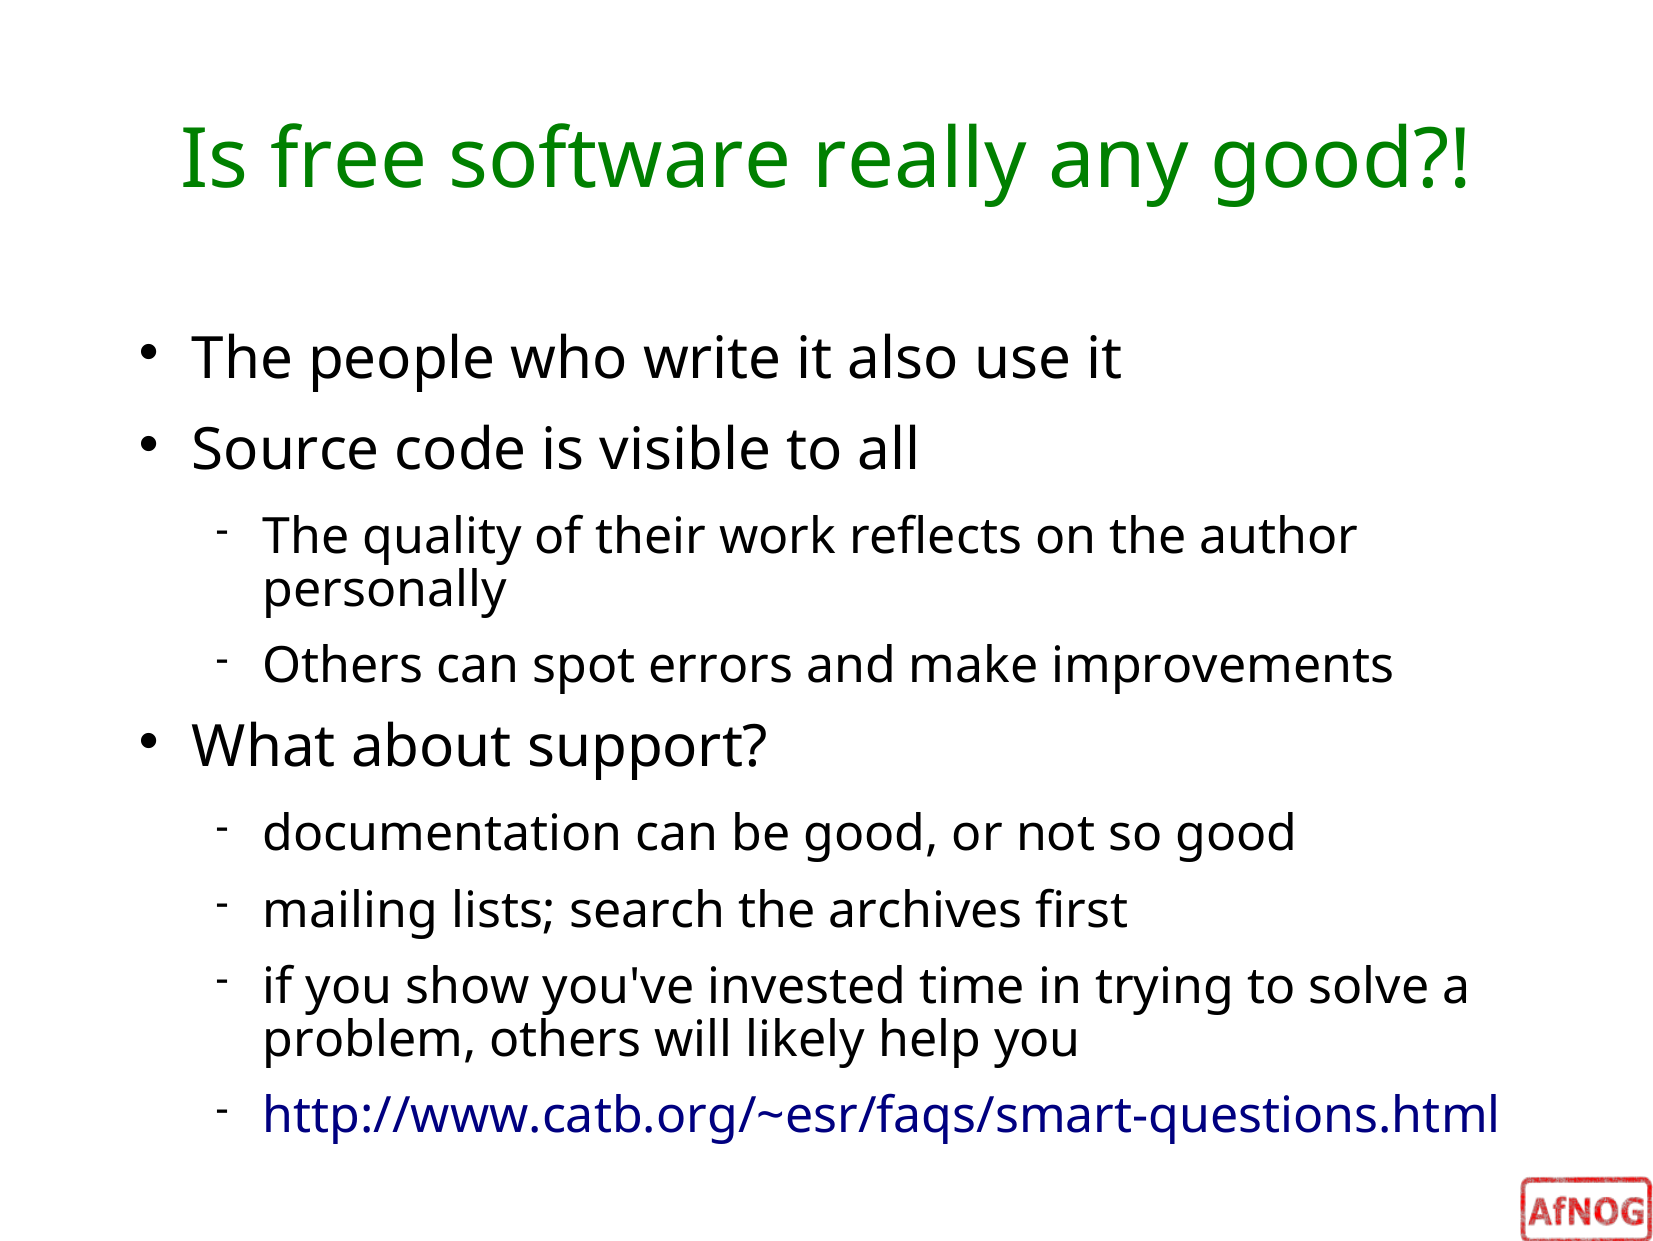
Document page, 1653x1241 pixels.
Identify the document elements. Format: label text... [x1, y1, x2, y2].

text_box The people who write it also use it Source code is visible to all The quality of their work reflects on the author personally Others can spot errors and make improvements What about support? documentation can be good, or not so good mailing lists; search the archives first if you show you've invested time in trying to solve a problem, others will likely help you http://www.catb.org/~esr/faqs/smart-questions.html [121, 322, 1560, 1133]
text_box Is free software really any good?! [121, 73, 1533, 241]
picture [1519, 1175, 1653, 1241]
